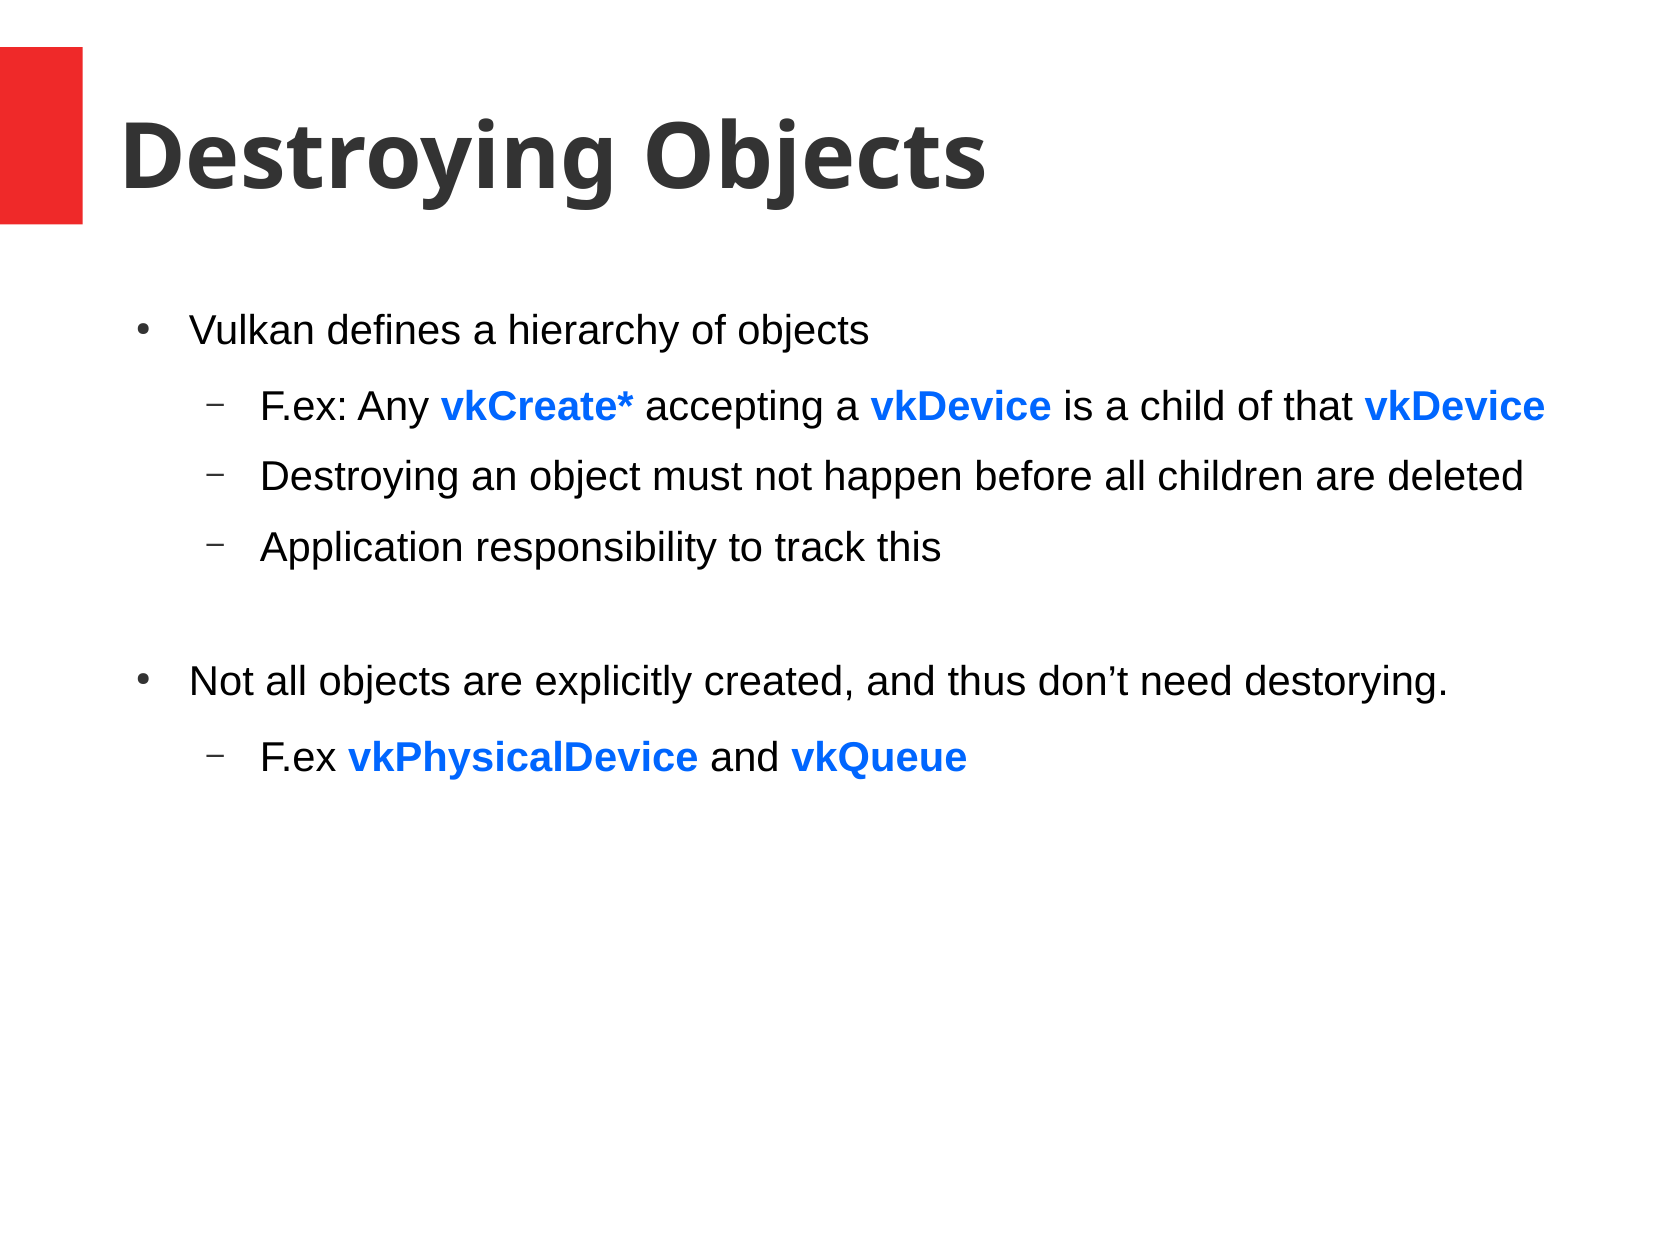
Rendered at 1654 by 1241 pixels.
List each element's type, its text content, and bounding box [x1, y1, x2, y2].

title Destroying Objects [118, 49, 1571, 257]
list Vulkan defines a hierarchy of objects F.ex: Any vkCreate* accepting a vkDevice is a child of that vkDevice Destroying an object must not happen before all children are deleted Application responsibility to track this Not all objects are explicitly created, and thus don’t need destorying. F.ex vkPhysicalDevice and vkQueue [118, 307, 1583, 1074]
